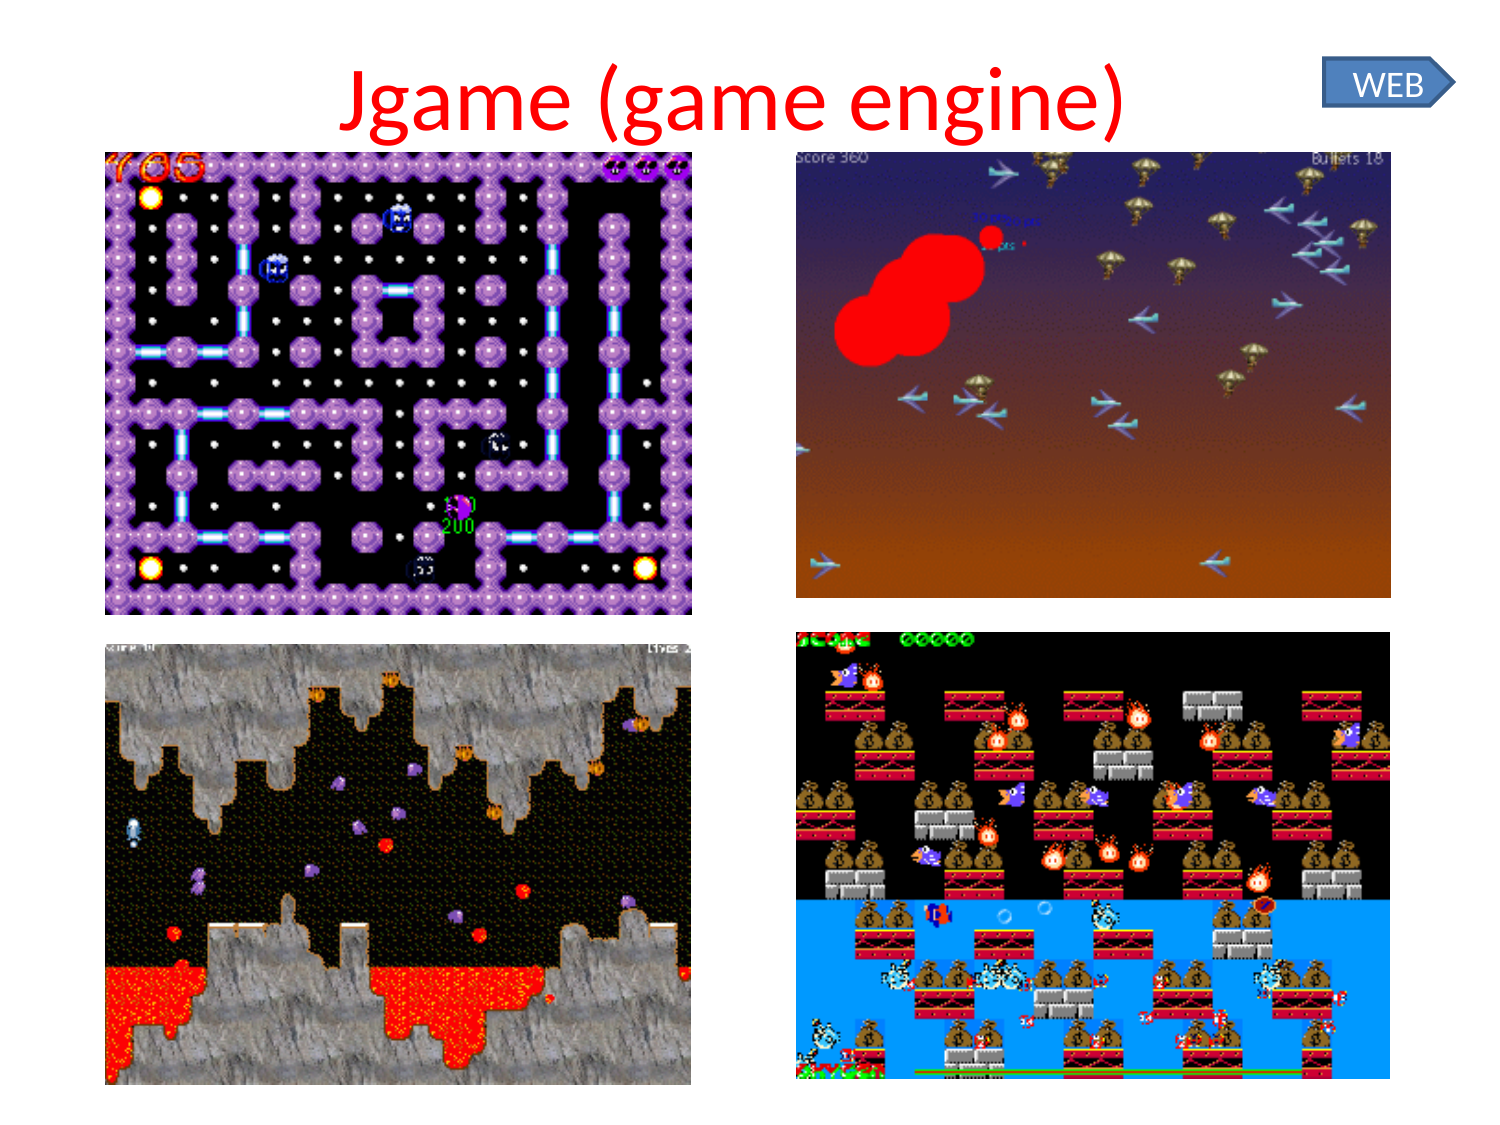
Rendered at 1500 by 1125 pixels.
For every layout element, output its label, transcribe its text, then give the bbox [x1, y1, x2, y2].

title Jgame (game engine) [58, 0, 1409, 188]
picture [105, 644, 691, 1085]
picture [796, 632, 1390, 1079]
picture [105, 152, 692, 615]
text_box WEB [1324, 58, 1454, 106]
picture [796, 152, 1391, 598]
